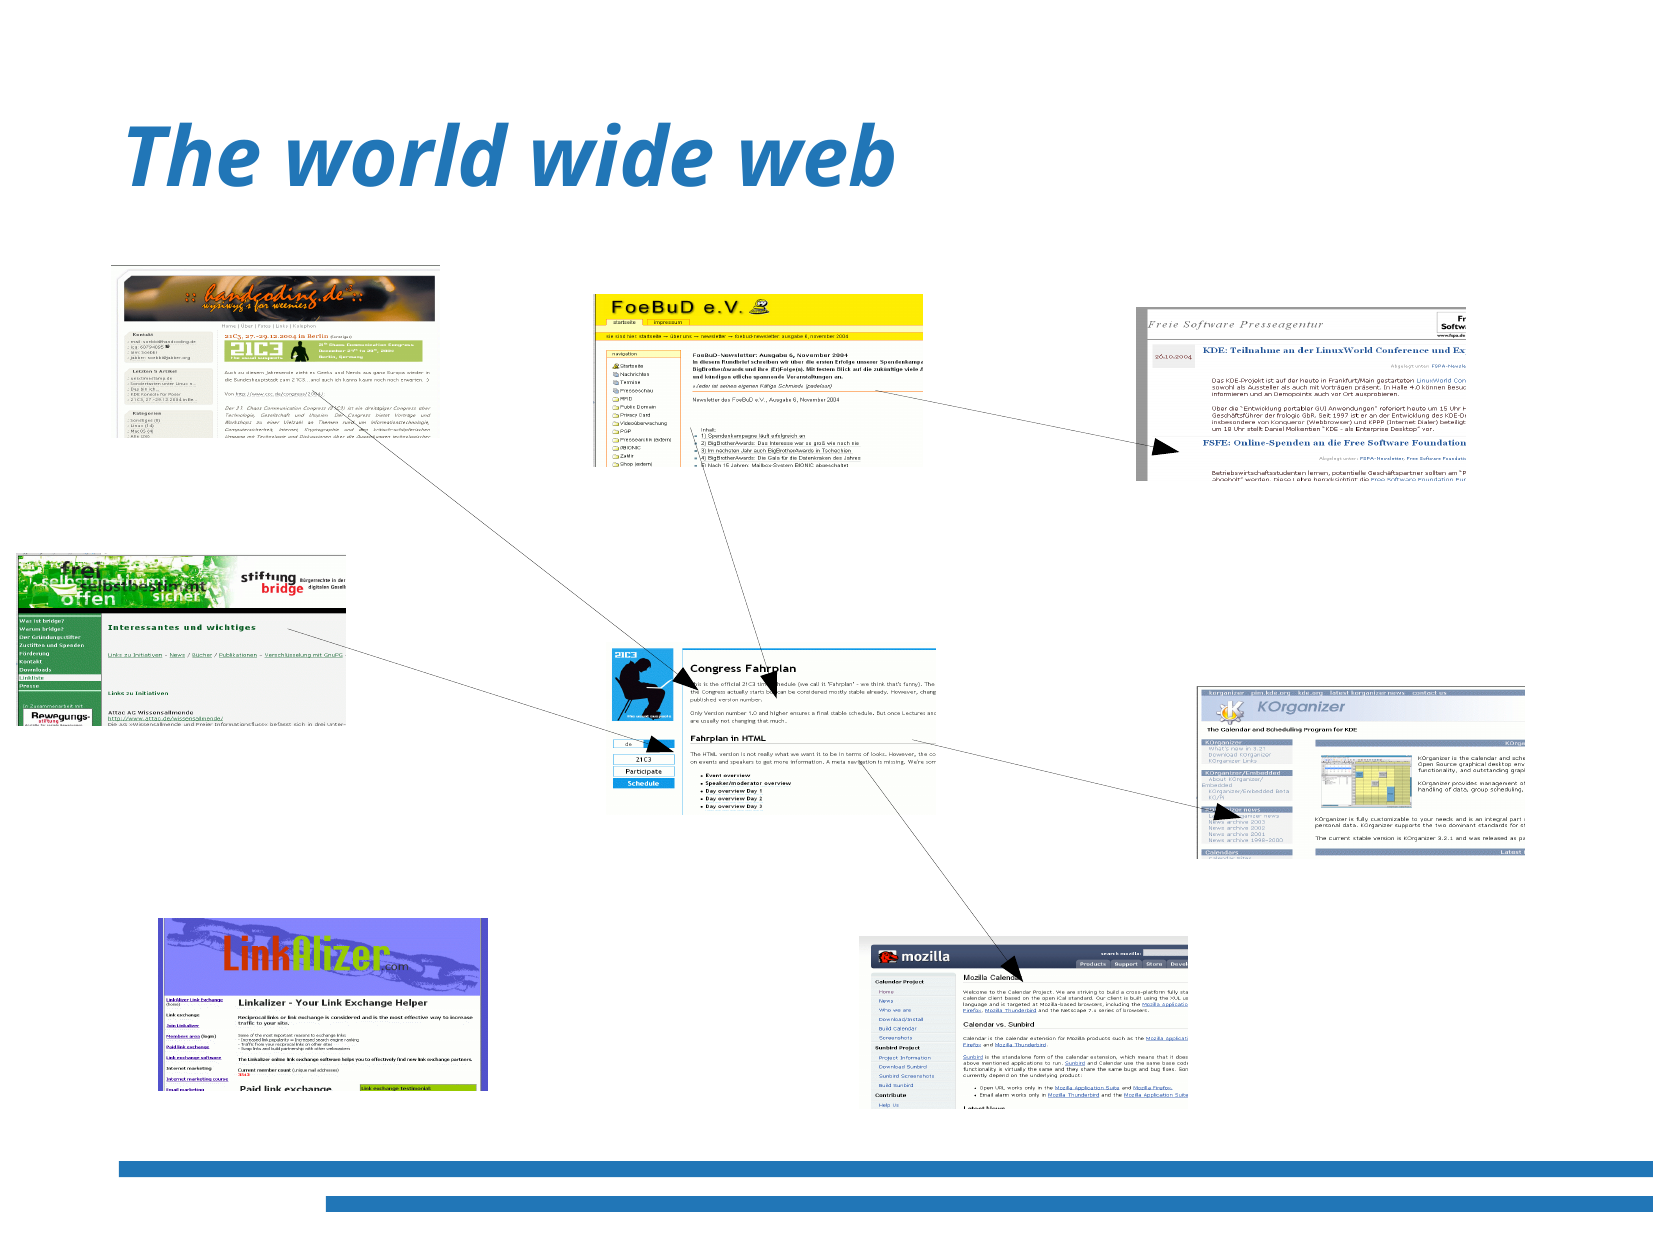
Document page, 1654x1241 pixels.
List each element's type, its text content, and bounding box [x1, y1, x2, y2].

picture [111, 265, 440, 438]
picture [1196, 686, 1525, 859]
picture [1136, 307, 1466, 481]
picture [593, 294, 923, 467]
title The world wide web [121, 50, 1534, 258]
picture [859, 936, 1188, 1109]
picture [16, 553, 346, 726]
picture [158, 918, 488, 1091]
picture [606, 642, 936, 815]
